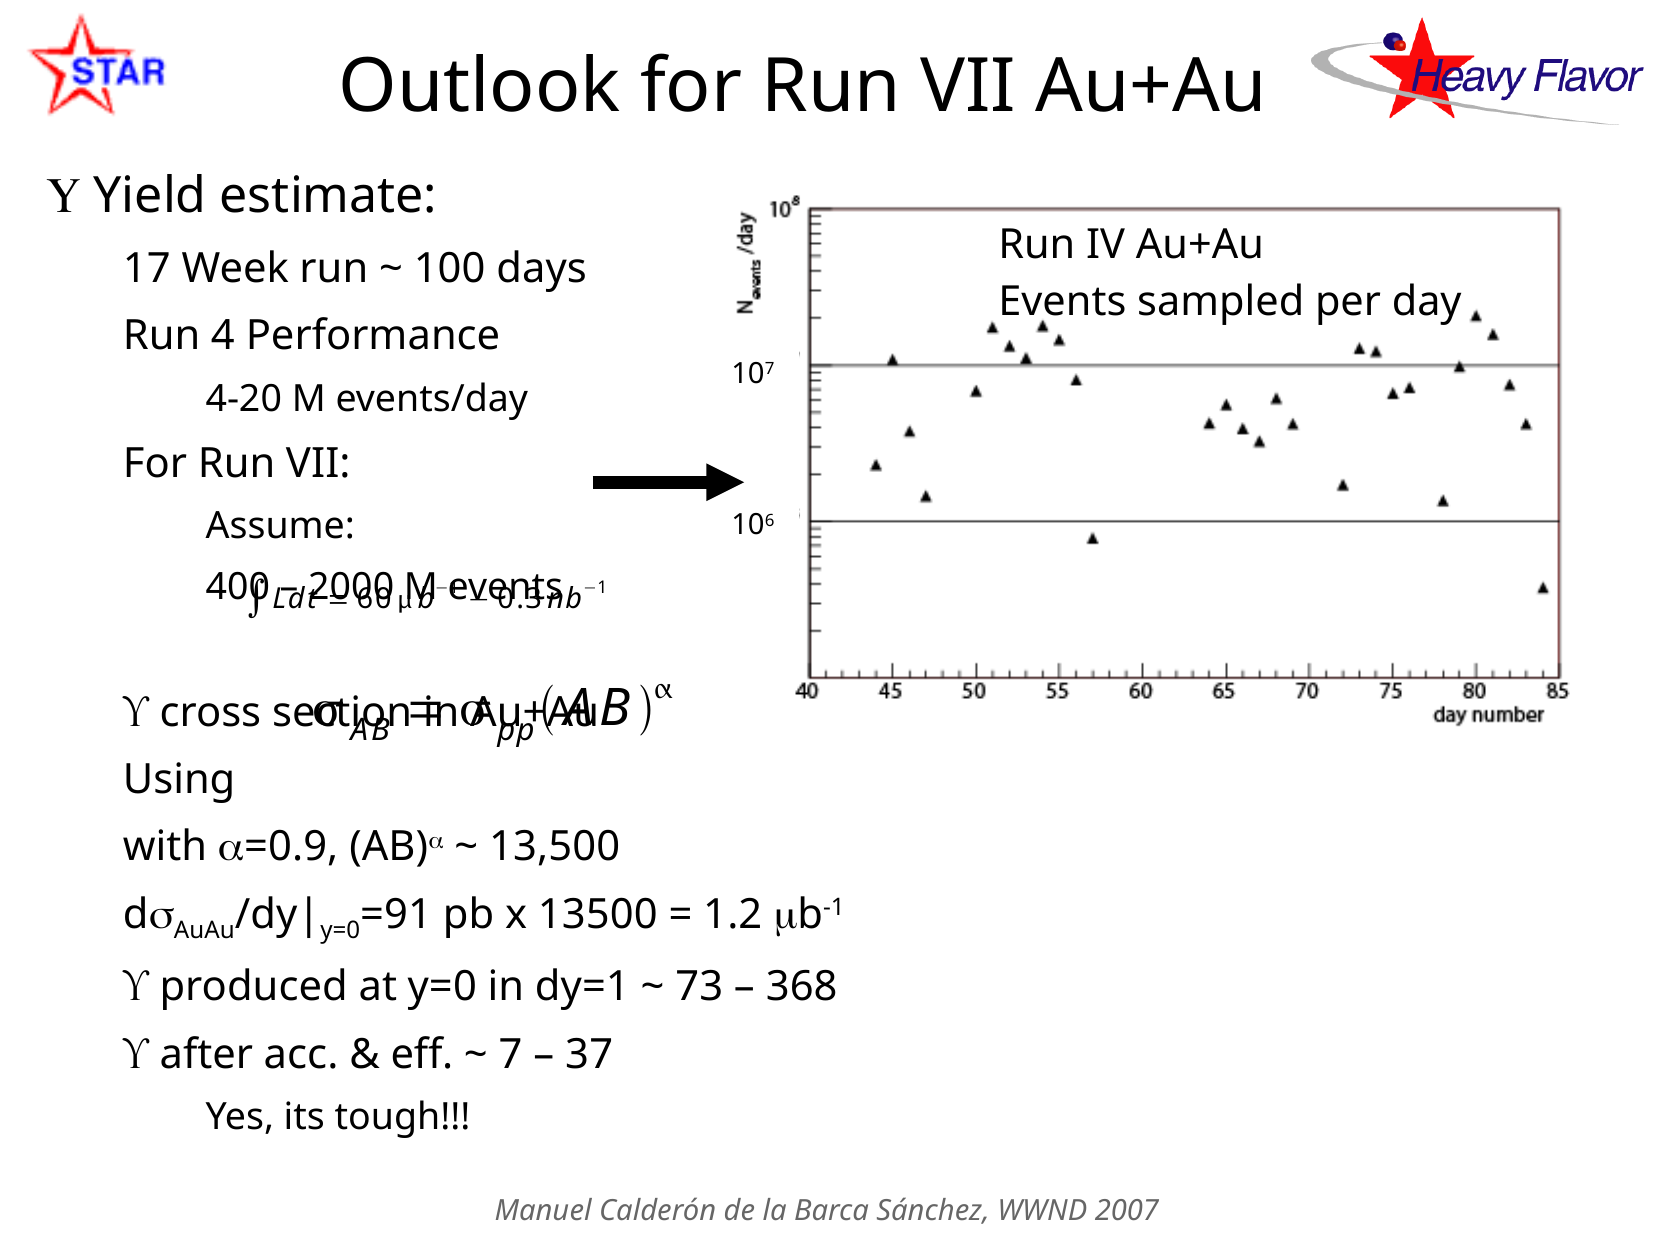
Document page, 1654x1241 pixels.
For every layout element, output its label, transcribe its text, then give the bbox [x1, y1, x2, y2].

chart [305, 667, 680, 747]
picture [5, 0, 79, 142]
picture [1527, 17, 1651, 125]
list U Yield estimate: 17 Week run ~ 100 days Run 4 Performance 4-20 M events/day For Run VII: Assume: 400 – 2000 M events  cross section in Au+Au Using with =0.9, (AB) ~ 13,500 dAuAu/dy|y=0=91 pb x 13500 = 1.2 b-1  produced at y=0 in dy=1 ~ 73 – 368  after acc. & eff. ~ 7 – 37 Yes, its tough!!! [13, 151, 1034, 1104]
title Outlook for Run VII Au+Au [79, 0, 1527, 151]
picture [716, 151, 1654, 738]
text_box 107 [716, 344, 800, 400]
text_box 106 [716, 496, 800, 552]
chart [237, 576, 615, 621]
text_box Run IV Au+Au Events sampled per day [983, 206, 1478, 336]
